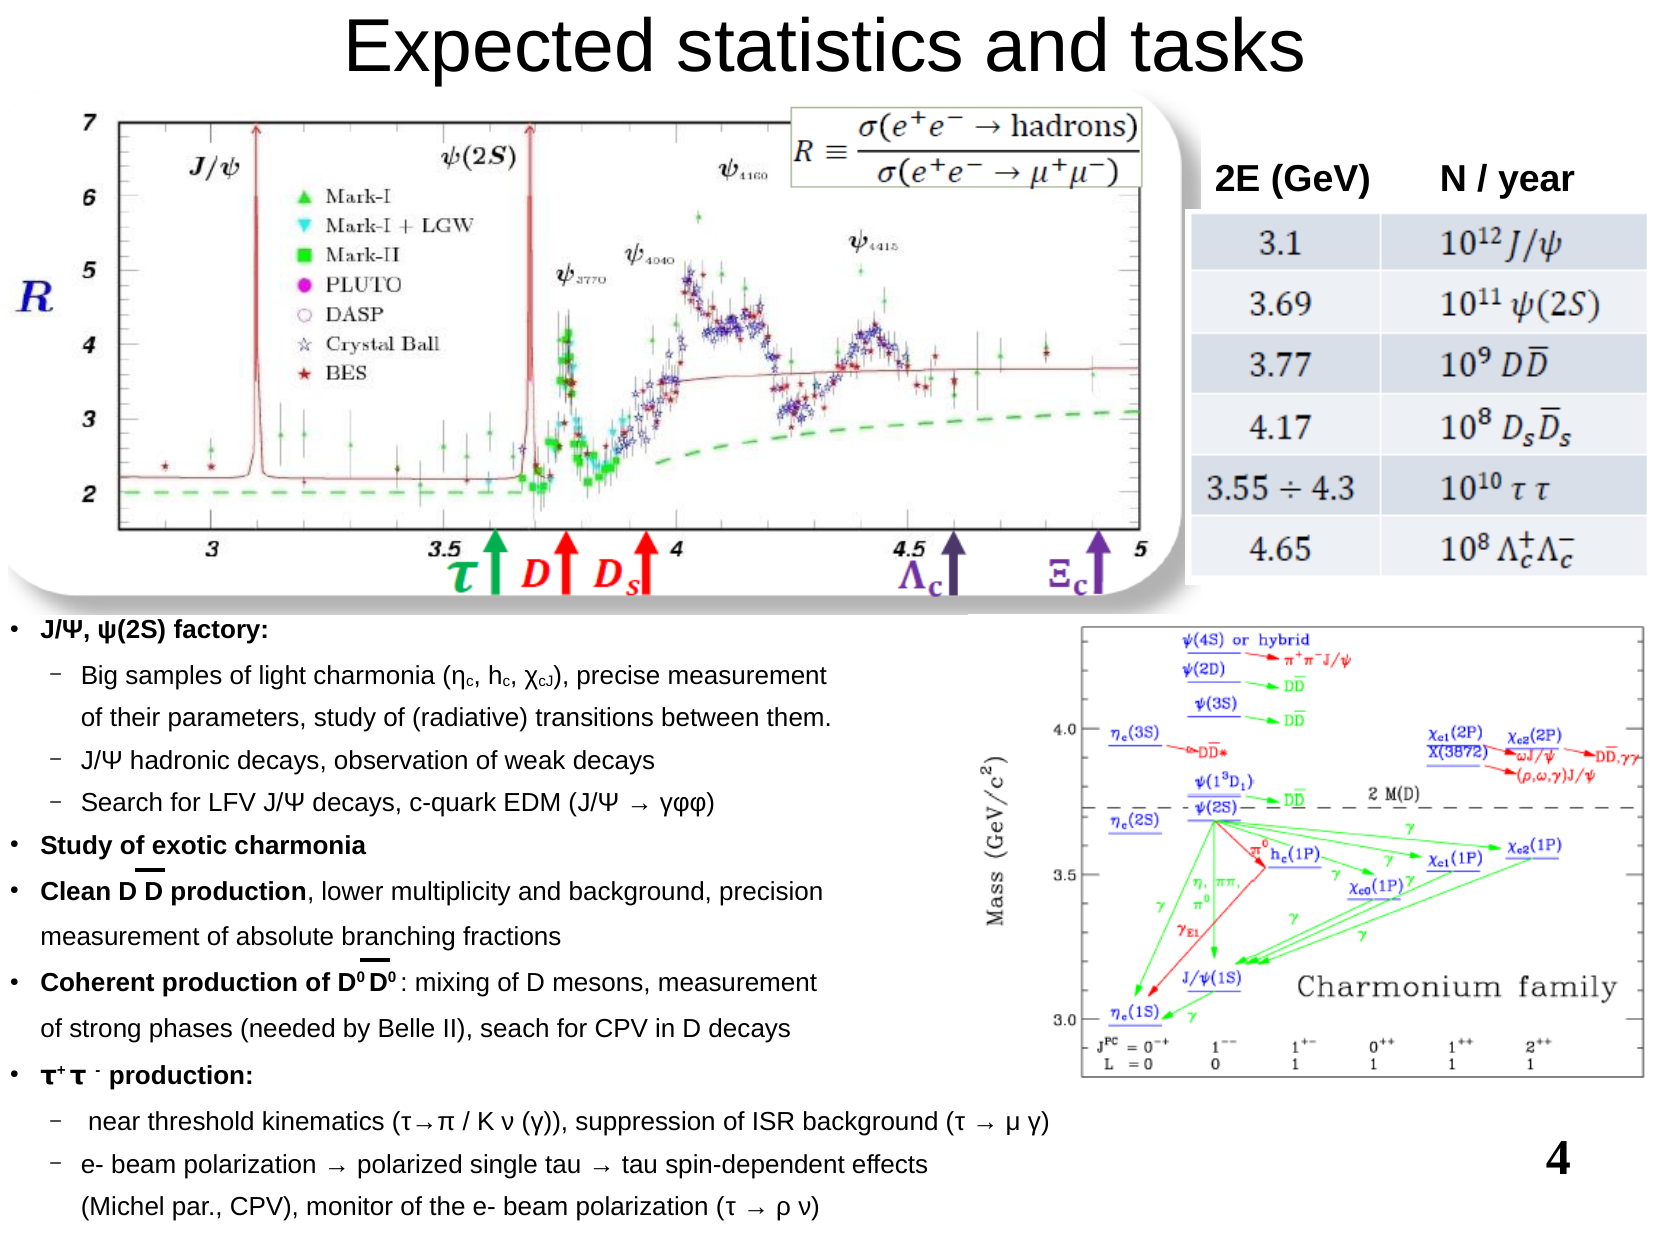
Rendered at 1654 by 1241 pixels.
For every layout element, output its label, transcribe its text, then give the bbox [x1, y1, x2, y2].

list J/Ψ, ψ(2S) factory: Big samples of light charmonia (ηc, hc, χcJ), precise measurement of their parameters, study of (radiative) transitions between them. J/Ψ hadronic decays, observation of weak decays Search for LFV J/Ψ decays, c-quark EDM (J/Ψ → γφφ) Study of exotic charmonia Clean D D production, lower multiplicity and background, precision measurement of absolute branching fractions Coherent production of D0 D0 : mixing of D mesons, measurement of strong phases (needed by Belle II), seach for CPV in D decays τ+ τ - production: near threshold kinematics (τ→π / K ν (γ)), suppression of ISR background (τ → μ γ) e- beam polarization → polarized single tau → tau spin-dependent effects (Michel par., CPV), monitor of the e- beam polarization (τ → ρ ν) [0, 615, 1096, 1231]
text_box N / year [1425, 150, 1591, 211]
picture [8, 89, 1654, 1082]
title Expected statistics and tasks [270, 3, 1381, 88]
text_box 2E (GeV) [1200, 150, 1386, 211]
